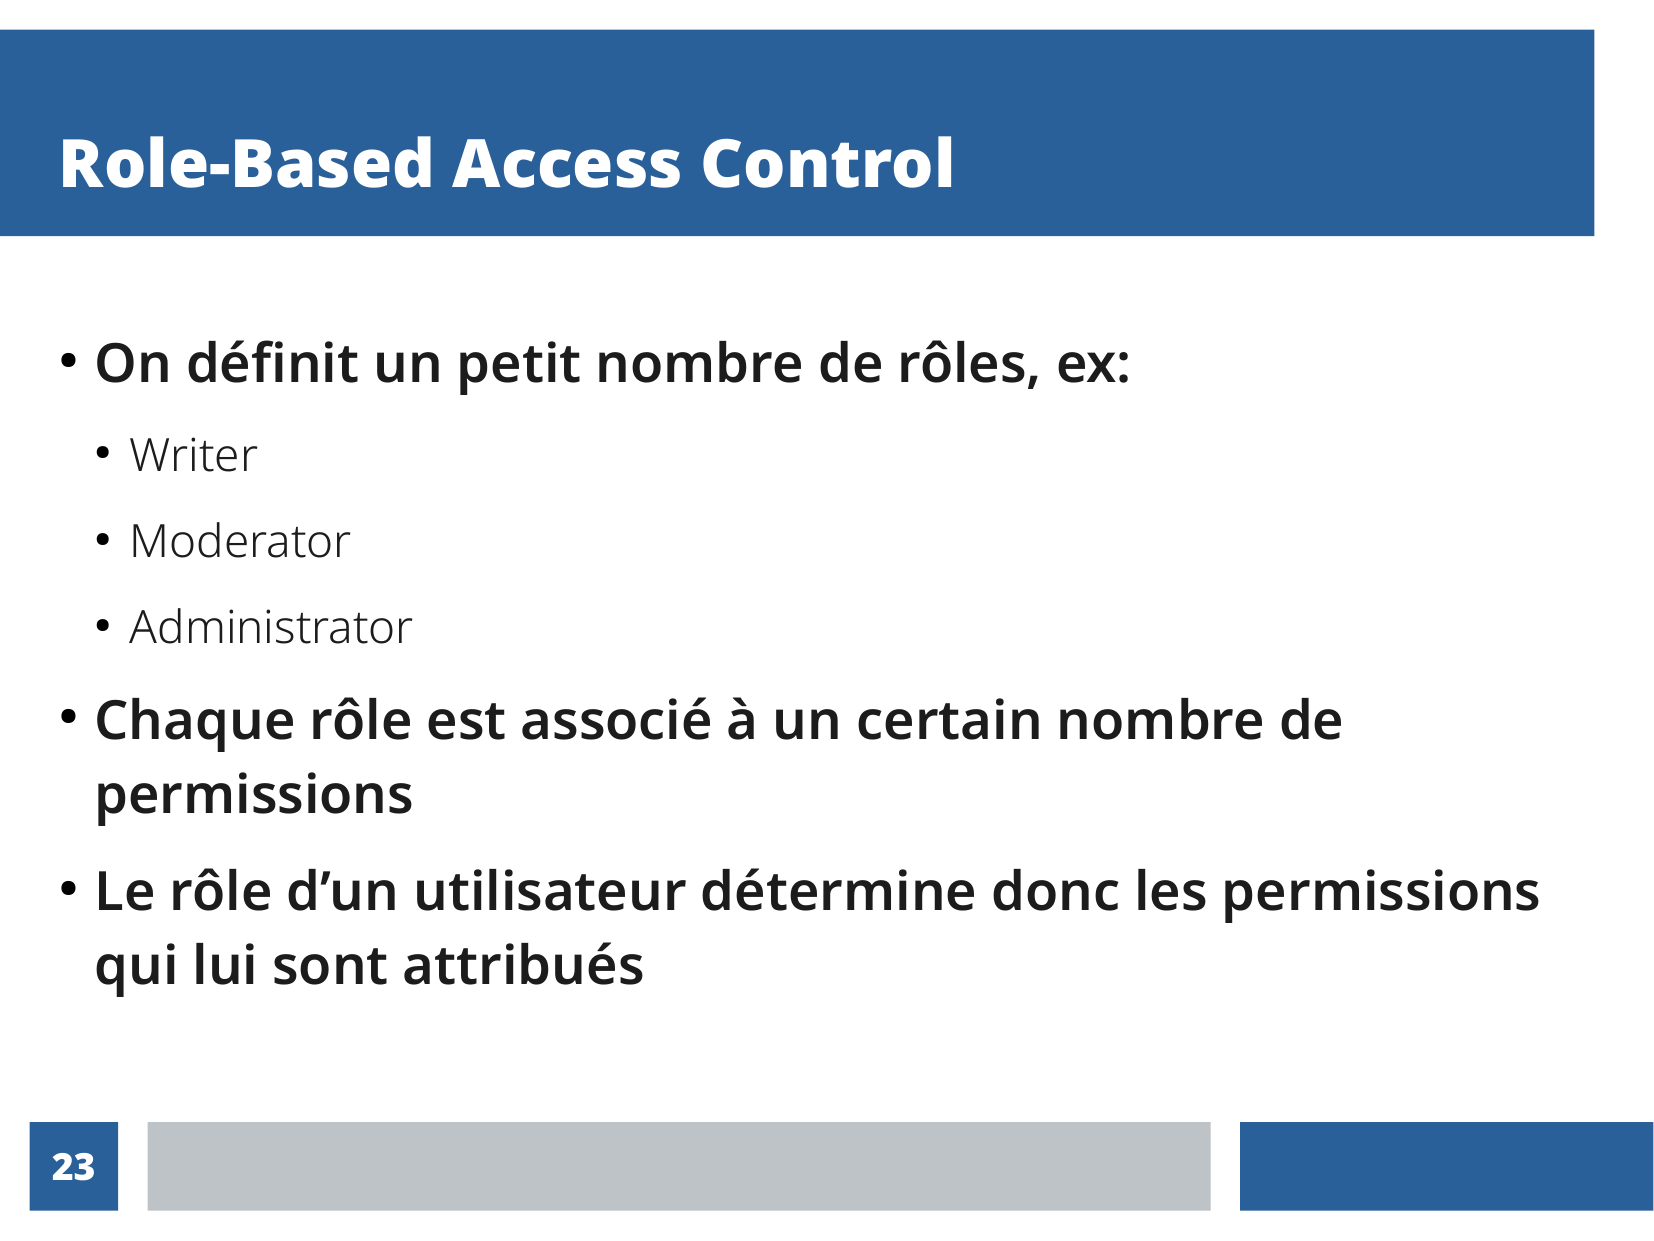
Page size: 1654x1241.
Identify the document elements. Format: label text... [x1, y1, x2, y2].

title Role-Based Access Control [59, 59, 1595, 207]
list On définit un petit nombre de rôles, ex: Writer Moderator Administrator Chaque rôle est associé à un certain nombre de permissions Le rôle d’un utilisateur détermine donc les permissions qui lui sont attribués [59, 324, 1565, 1093]
